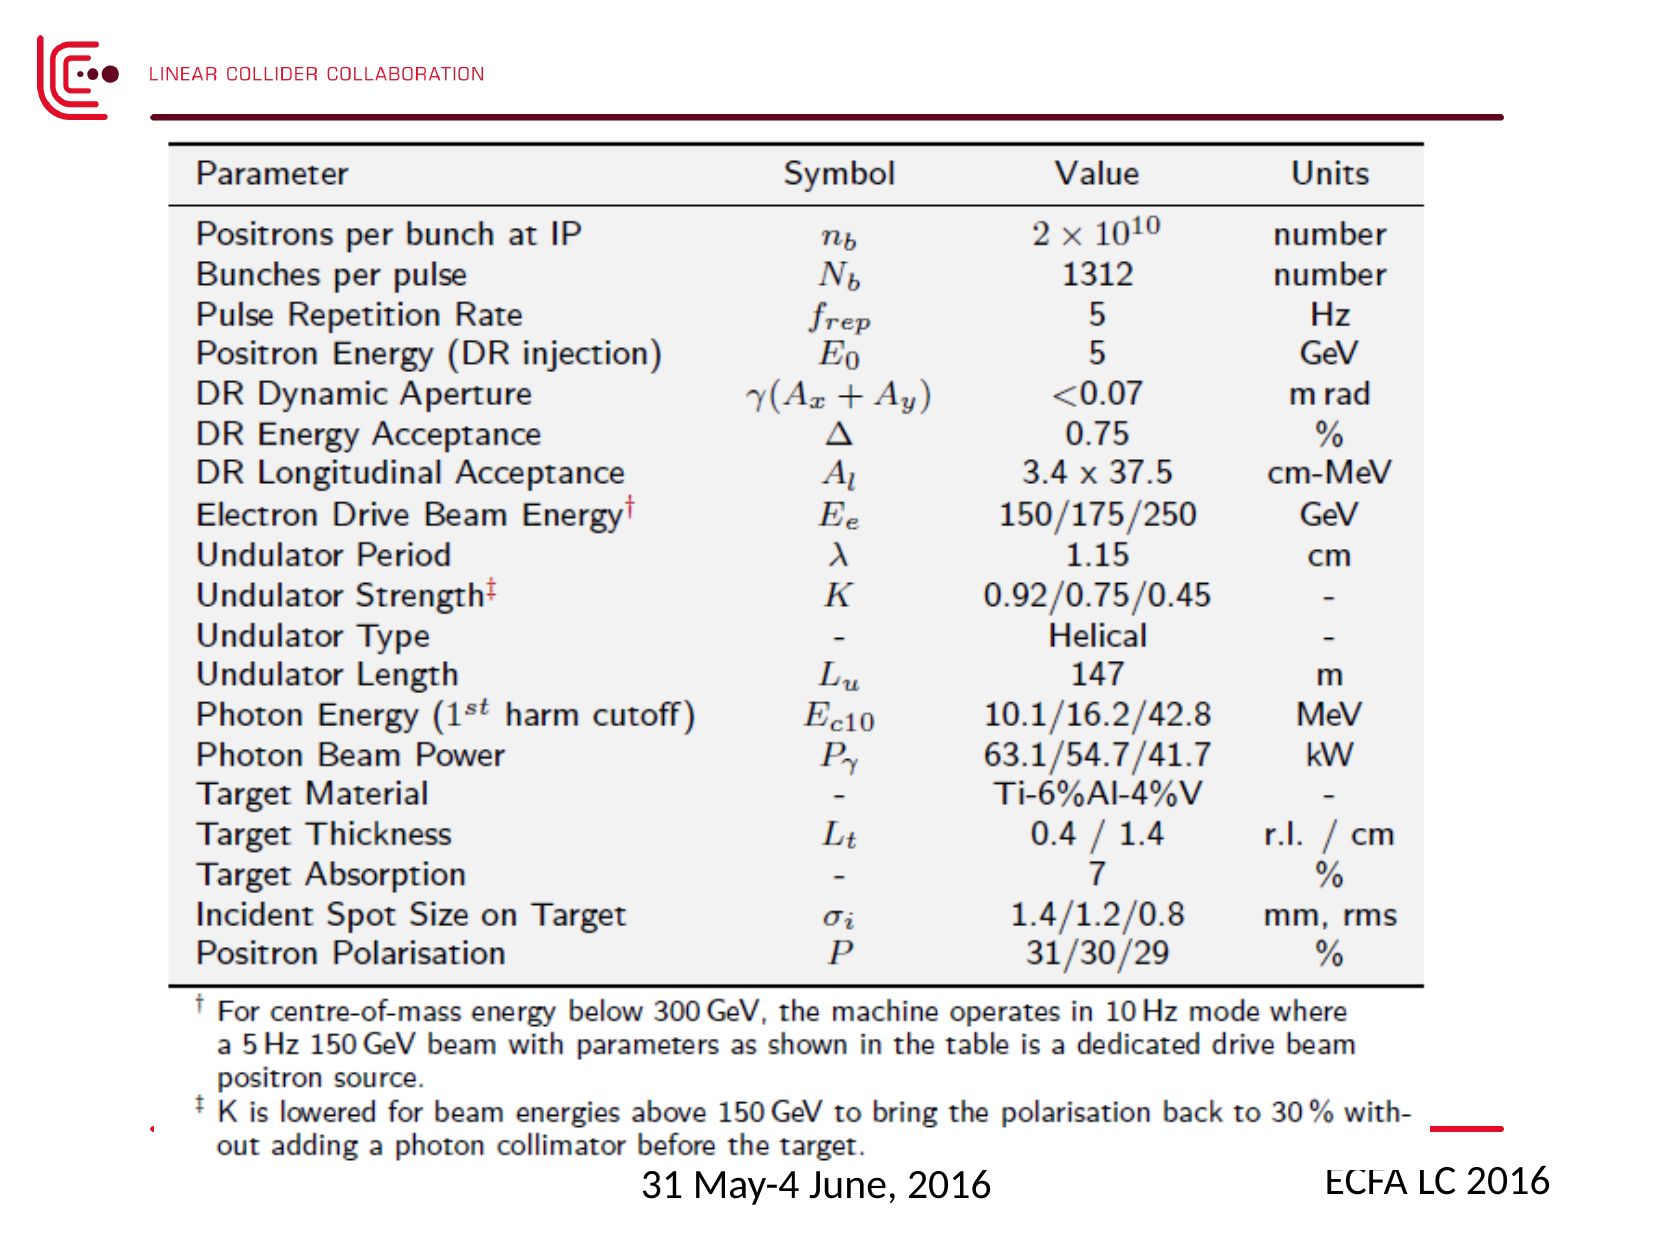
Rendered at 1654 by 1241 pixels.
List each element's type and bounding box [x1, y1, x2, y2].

picture [37, 35, 1504, 1170]
